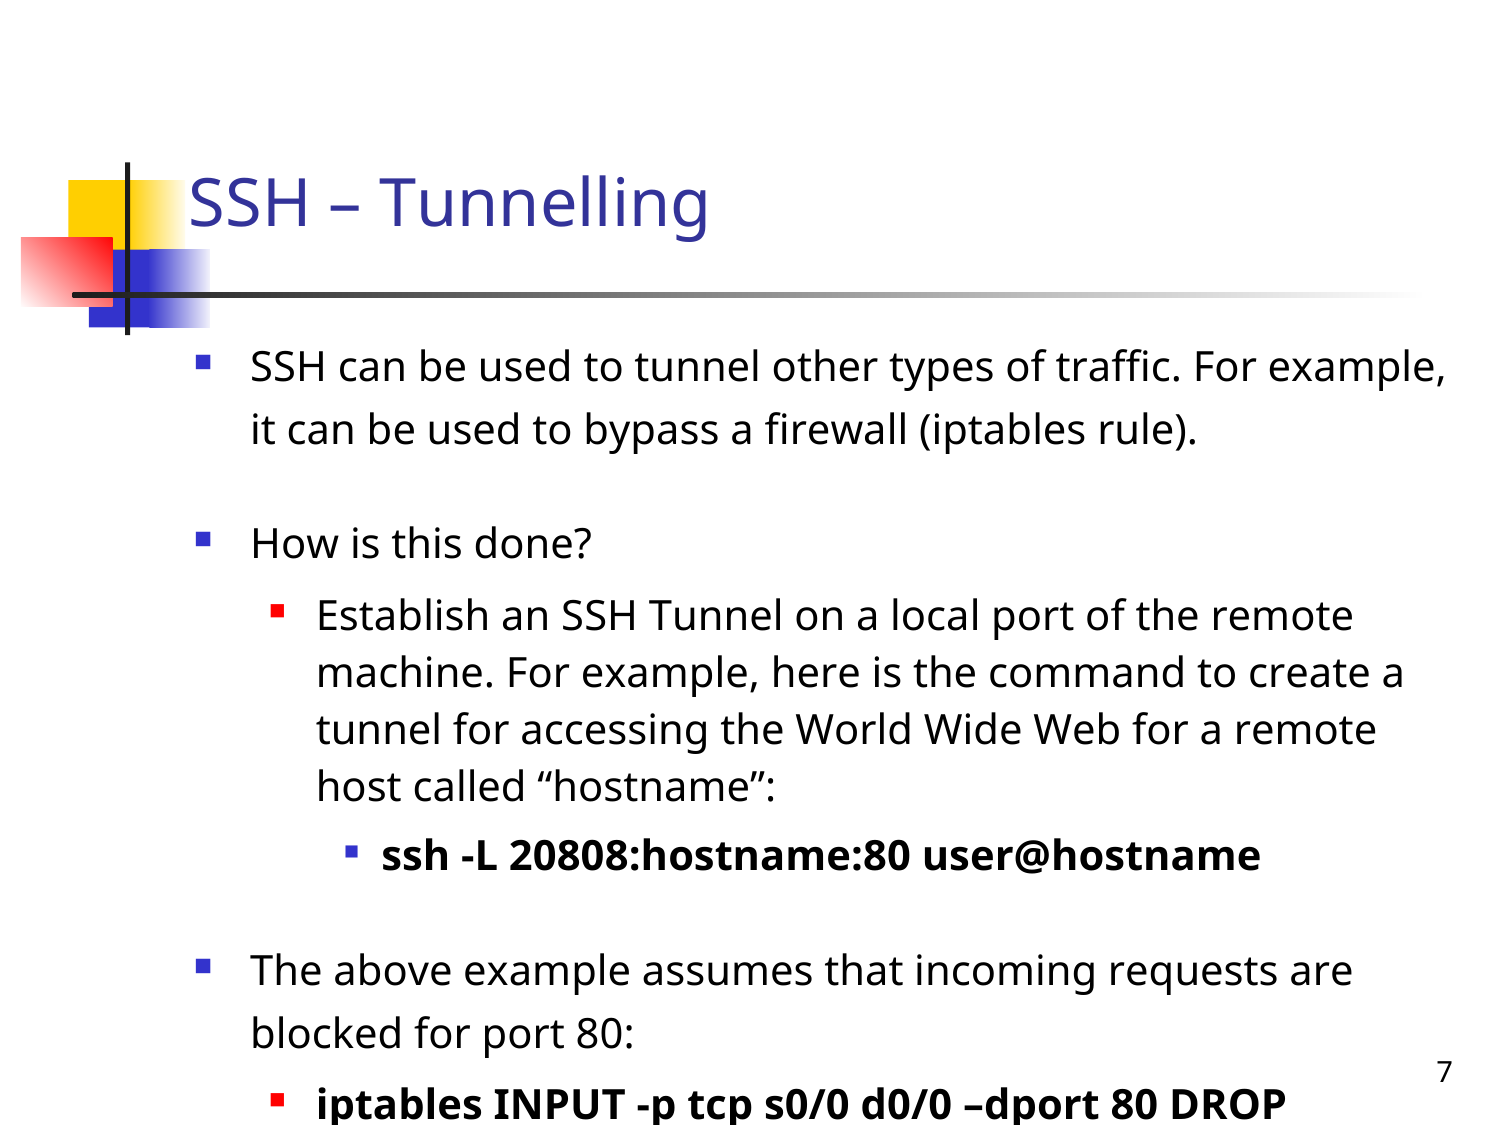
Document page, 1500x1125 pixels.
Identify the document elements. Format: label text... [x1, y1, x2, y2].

title SSH – Tunnelling [188, 42, 1468, 268]
list SSH can be used to tunnel other types of traffic. For example, it can be used to bypass a firewall (iptables rule). How is this done? Establish an SSH Tunnel on a local port of the remote machine. For example, here is the command to create a tunnel for accessing the World Wide Web for a remote host called “hostname”: ssh -L 20808:hostname:80 user@hostname The above example assumes that incoming requests are blocked for port 80: iptables INPUT -p tcp s0/0 d0/0 –dport 80 DROP [193, 331, 1469, 1083]
